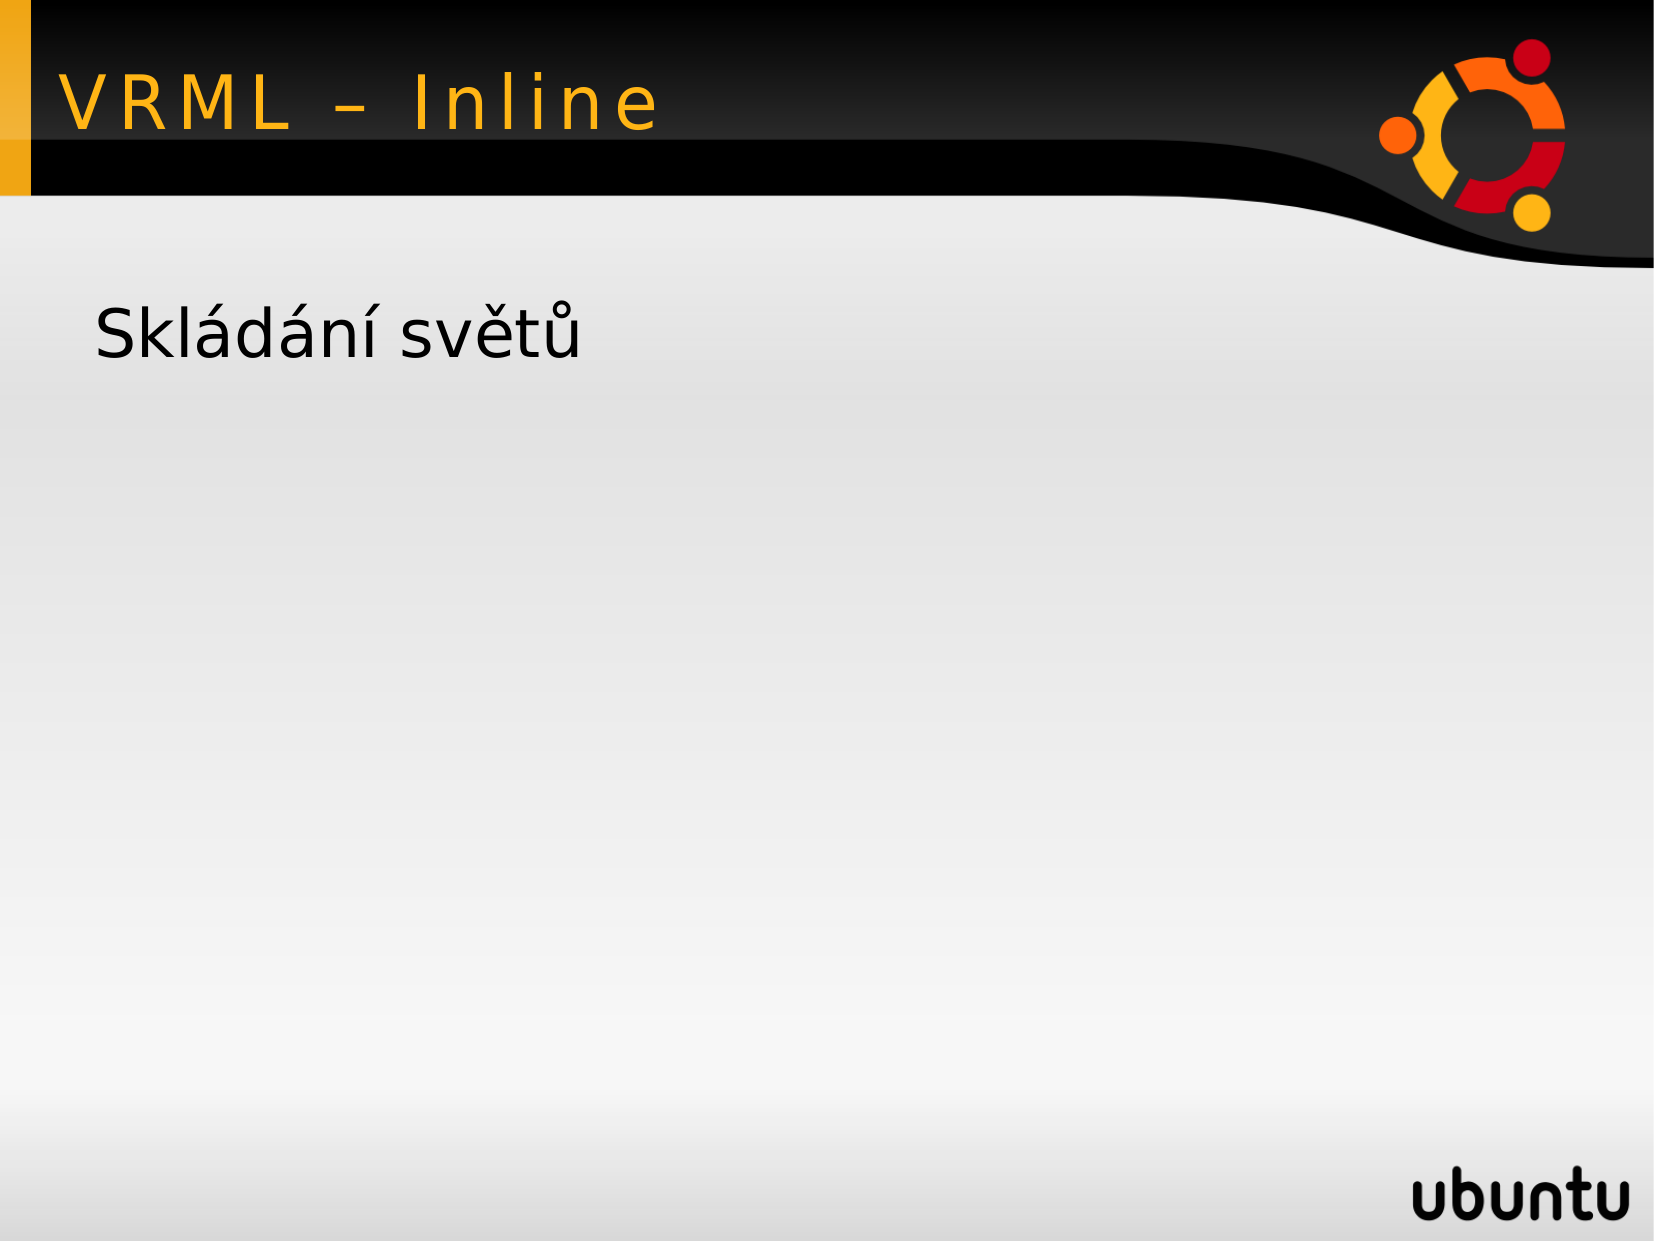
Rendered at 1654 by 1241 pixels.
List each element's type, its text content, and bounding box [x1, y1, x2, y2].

picture [0, 0, 1654, 1241]
list Skládání světů [76, 295, 1565, 1114]
title VRML – Inline [59, 29, 1270, 178]
